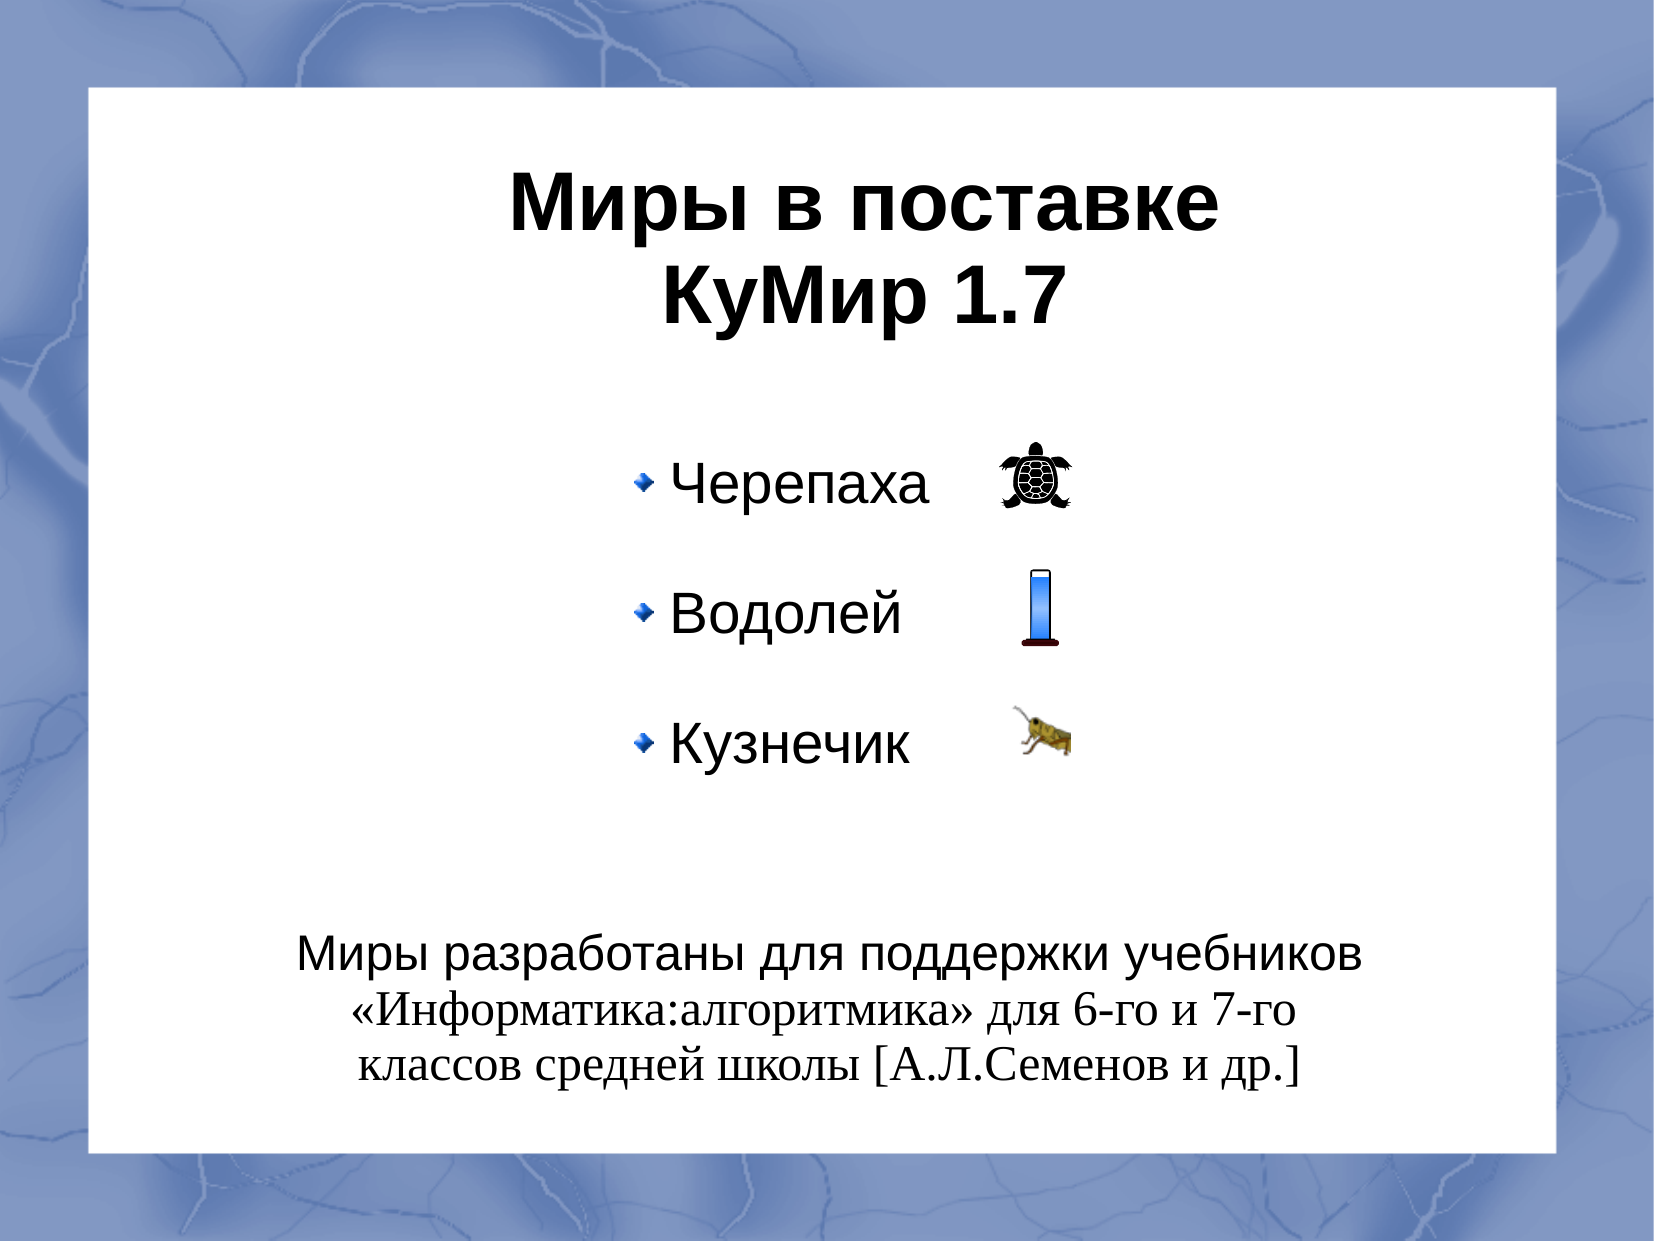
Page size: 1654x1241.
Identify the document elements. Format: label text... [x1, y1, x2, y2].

text_box Миры в поставке КуМир 1.7 [494, 147, 1300, 355]
picture [0, 0, 1654, 1241]
text_box Миры разработаны для поддержки учебников «Информатика:алгоритмика» для 6-го и 7-го классов средней школы [А.Л.Семенов и др.] [280, 917, 1379, 1099]
text_box Черепаха Водолей Кузнечик [620, 442, 1093, 798]
